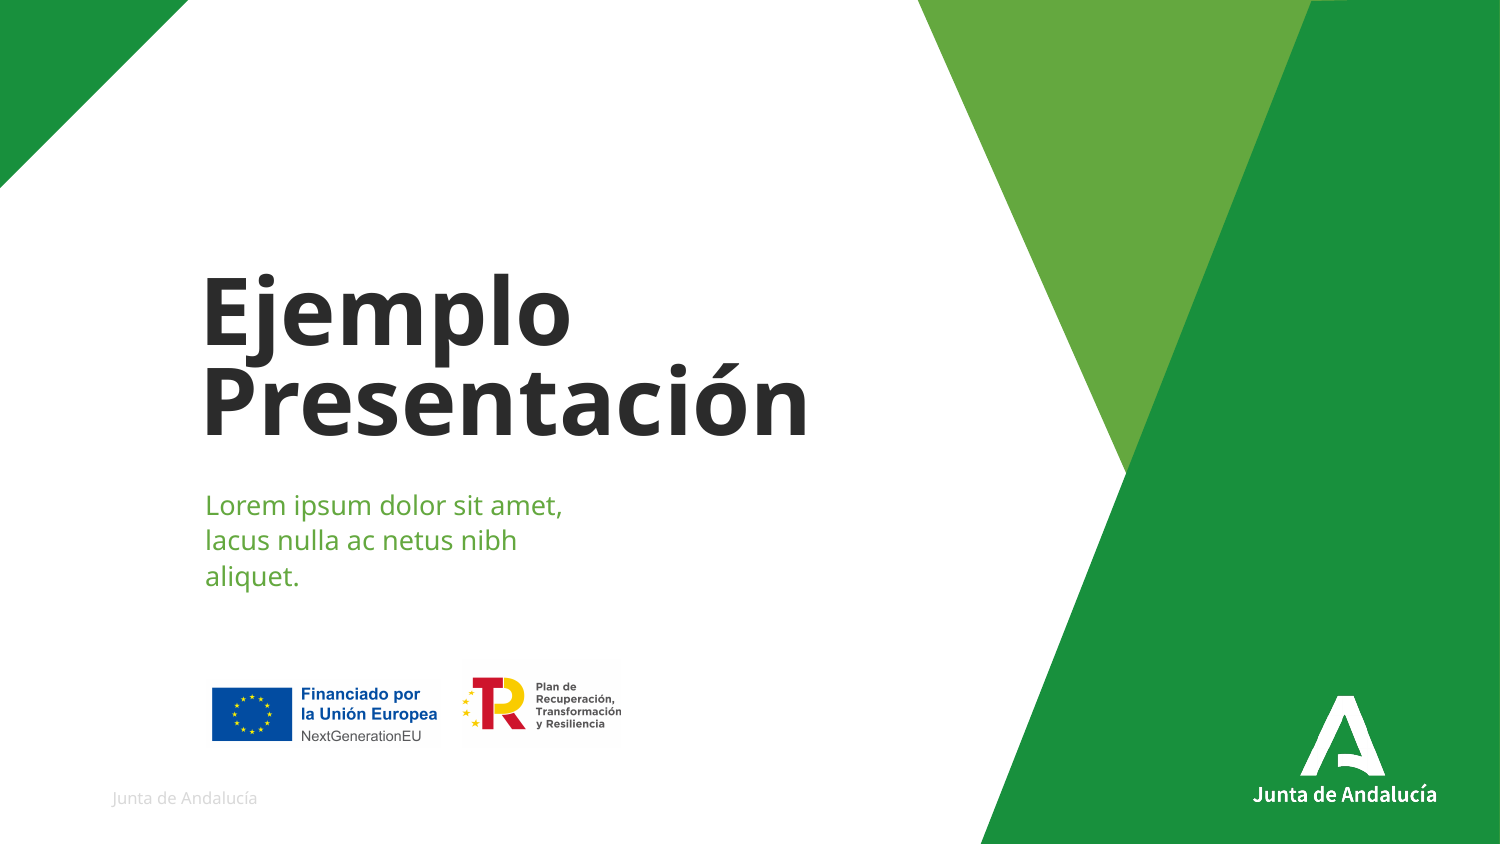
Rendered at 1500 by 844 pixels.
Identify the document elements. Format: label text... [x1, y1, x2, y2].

picture [206, 679, 441, 748]
text_box Lorem ipsum dolor sit amet, lacus nulla ac netus nibh aliquet. [194, 479, 609, 547]
text_box Ejemplo Presentación [188, 267, 1075, 480]
text_box [0, 0, 189, 189]
picture [462, 659, 621, 748]
picture [1244, 650, 1441, 844]
text_box [917, 0, 1500, 844]
